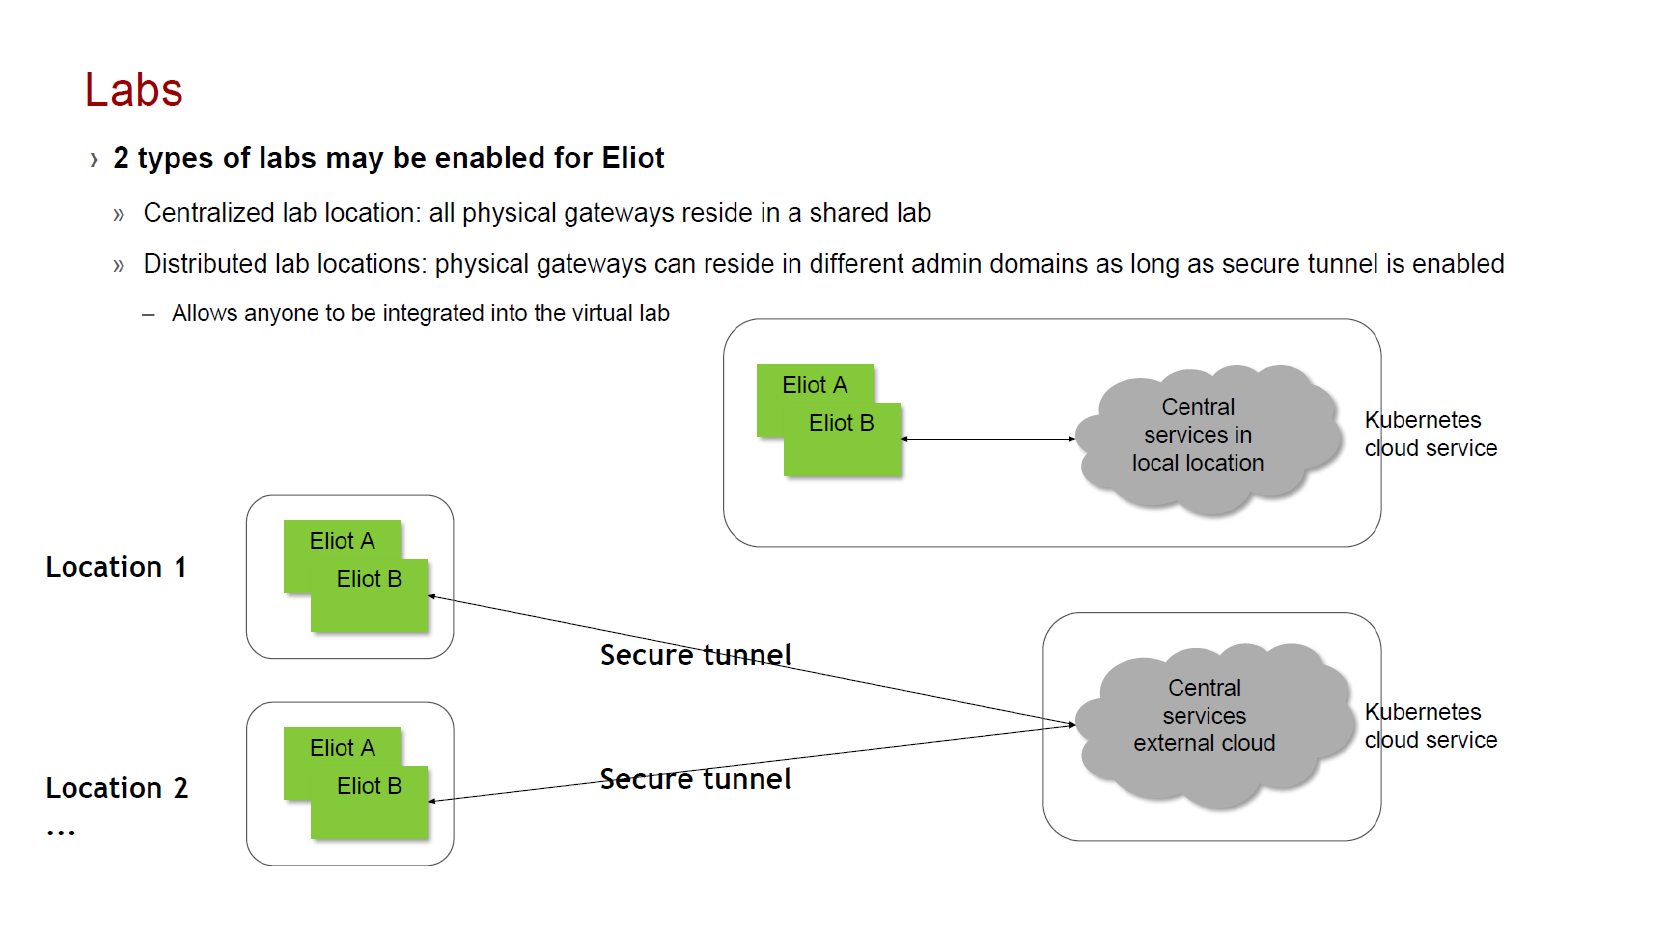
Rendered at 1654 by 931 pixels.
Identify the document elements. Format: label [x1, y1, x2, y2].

picture [39, 59, 1515, 866]
